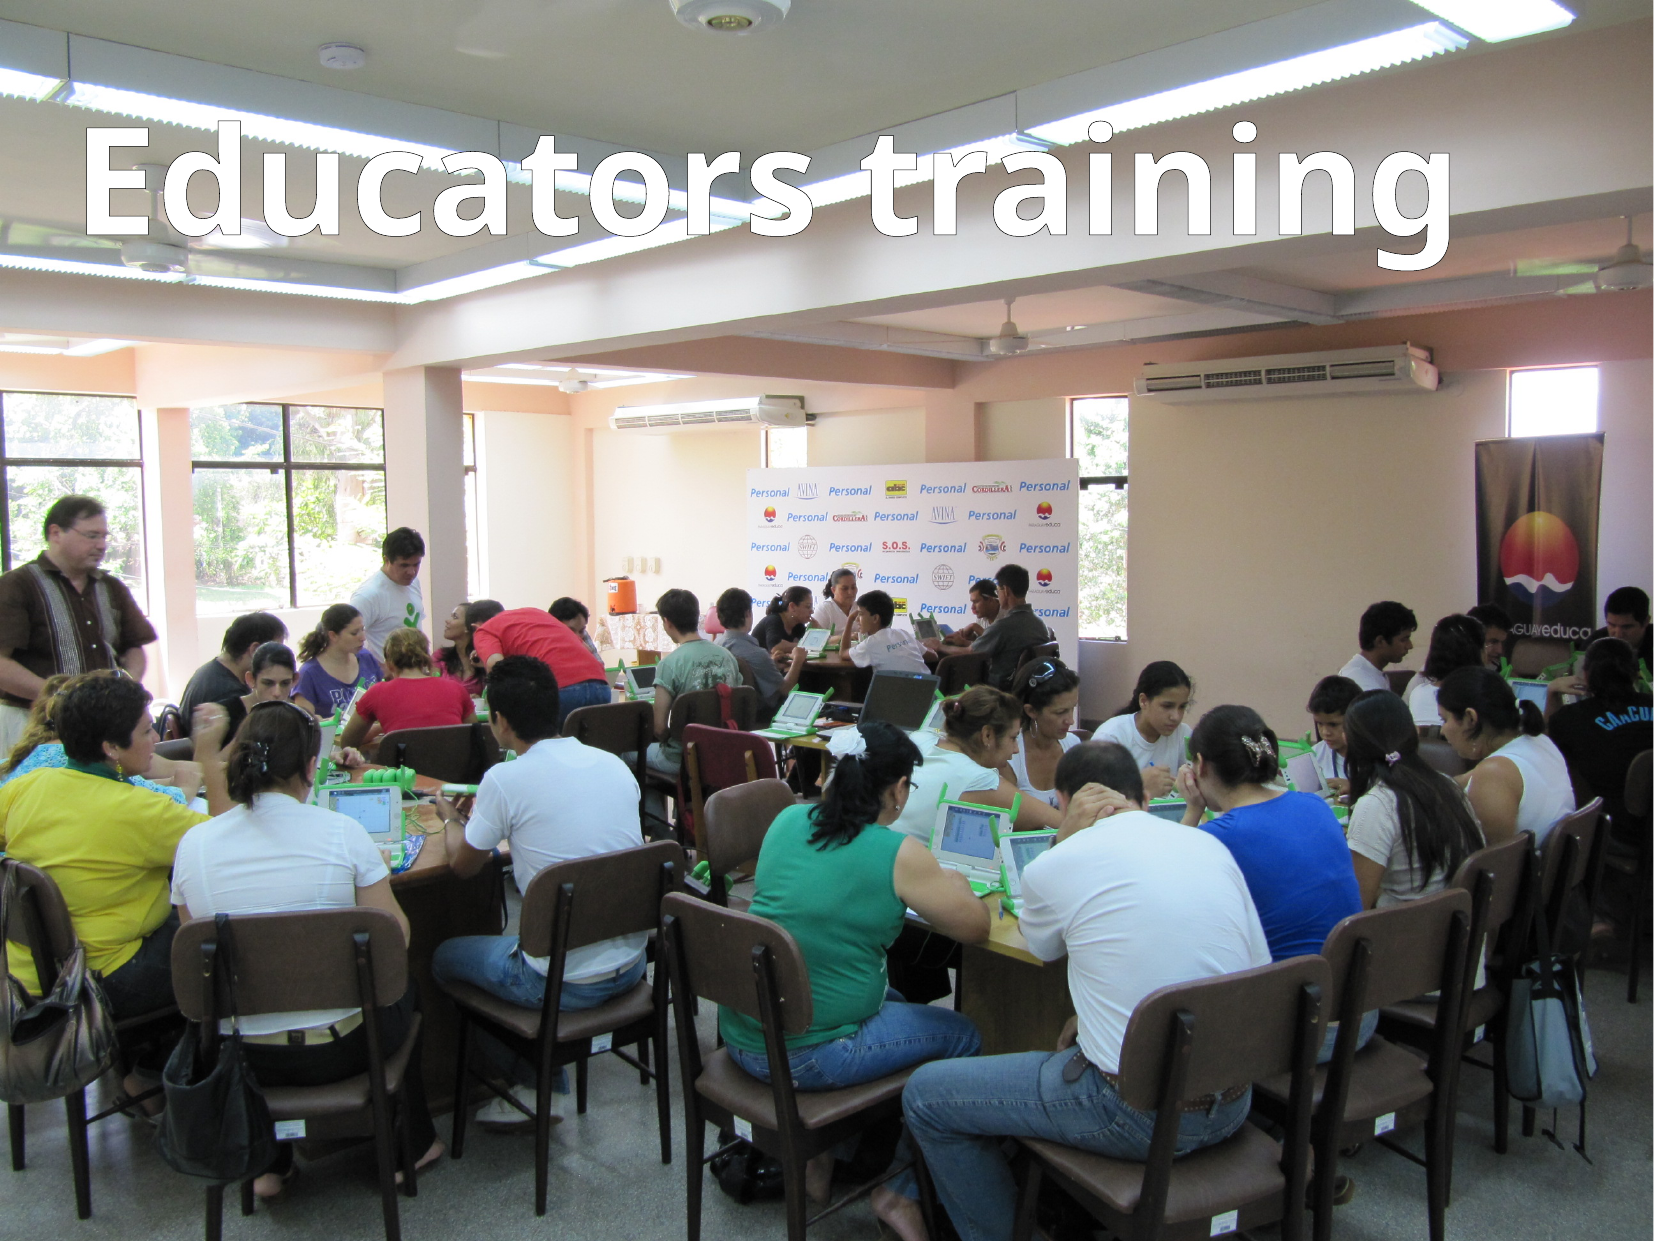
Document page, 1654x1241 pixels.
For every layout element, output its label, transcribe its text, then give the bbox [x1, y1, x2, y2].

title Educators training [73, 2, 1569, 352]
picture [0, 0, 1654, 1241]
